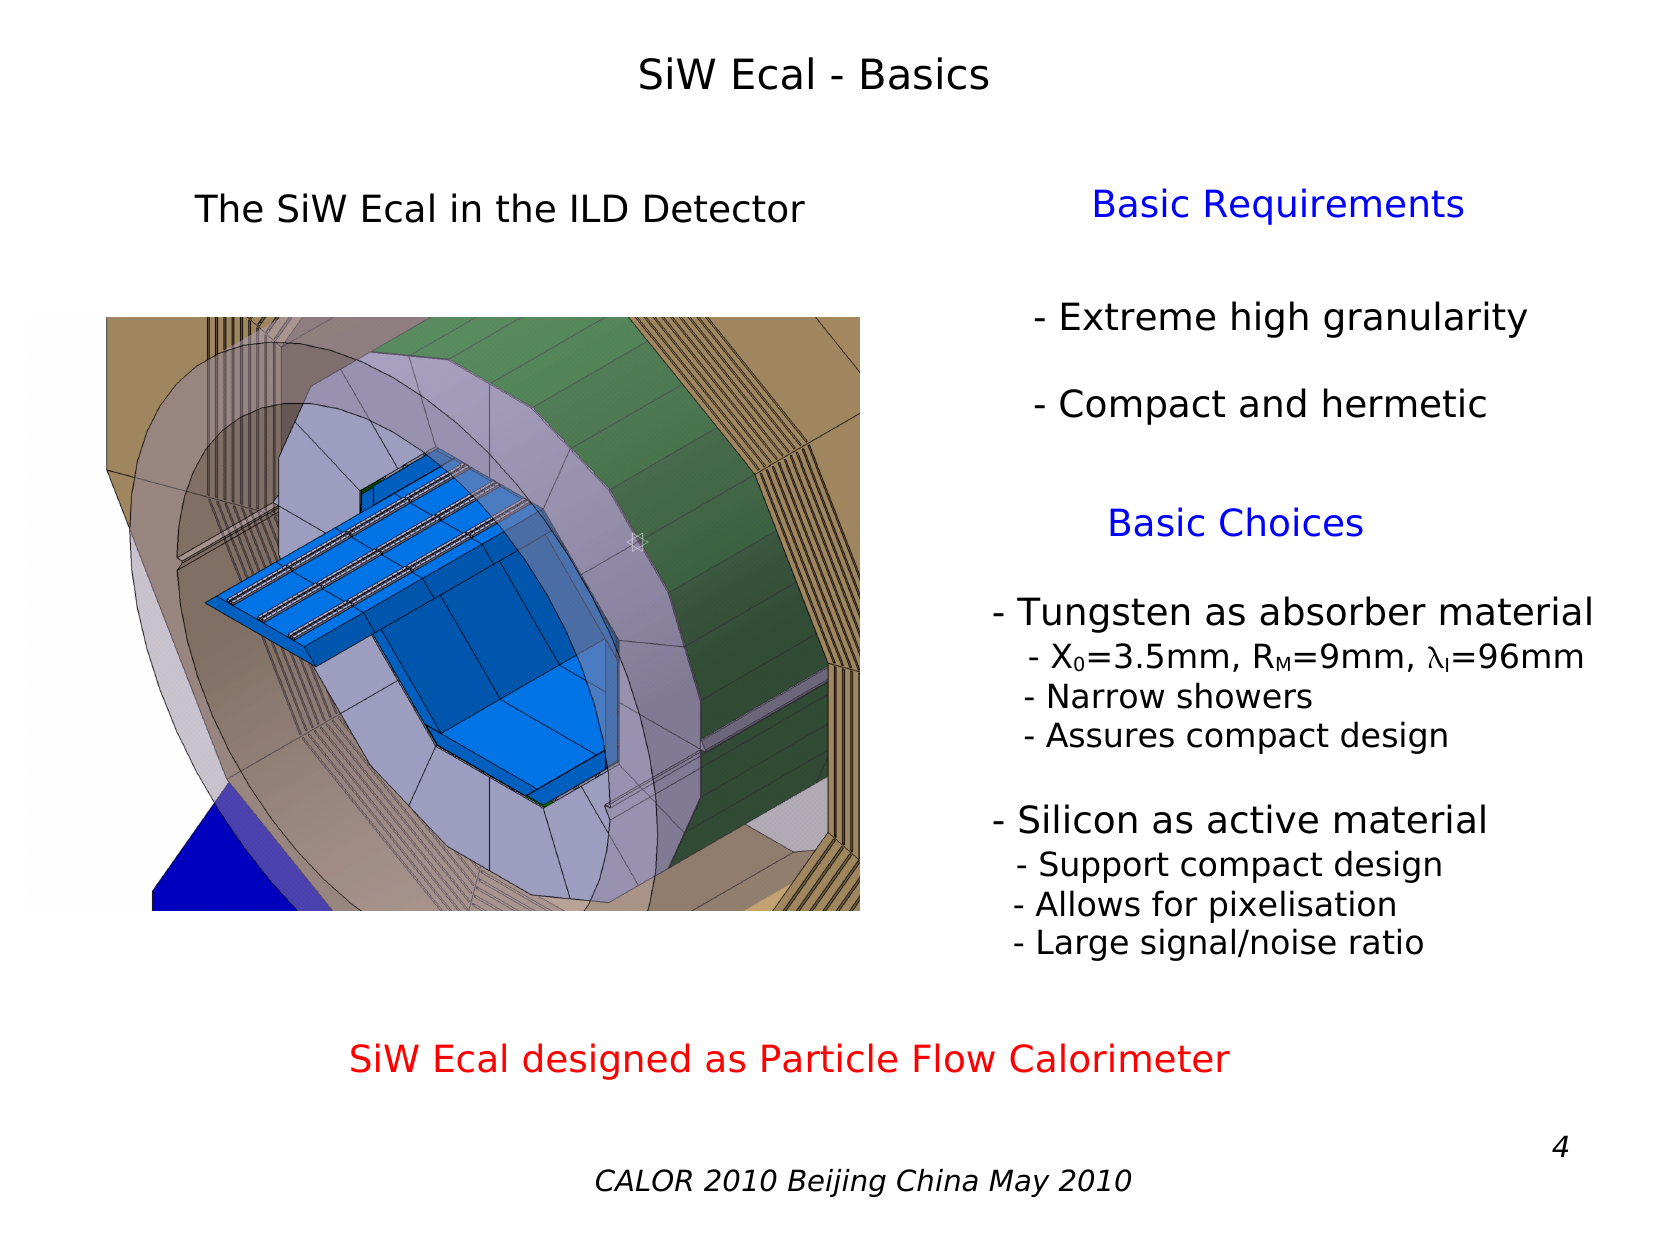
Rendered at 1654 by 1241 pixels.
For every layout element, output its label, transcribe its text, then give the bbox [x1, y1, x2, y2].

text_box SiW Ecal - Basics [238, 43, 1525, 107]
text_box SiW Ecal designed as Particle Flow Calorimeter [334, 1030, 1227, 1089]
text_box Basic Requirements [1076, 175, 1473, 234]
text_box Basic Choices [1092, 494, 1374, 553]
text_box The SiW Ecal in the ILD Detector [180, 180, 808, 239]
picture [27, 317, 860, 911]
text_box - Extreme high granularity - Compact and hermetic [1018, 288, 1534, 434]
text_box - Tungsten as absorber material - X0=3.5mm, RM=9mm, I=96mm - Narrow showers - Assures compact design - Silicon as active material - Support compact design - Allows for pixelisation - Large signal/noise ratio [977, 583, 1597, 980]
